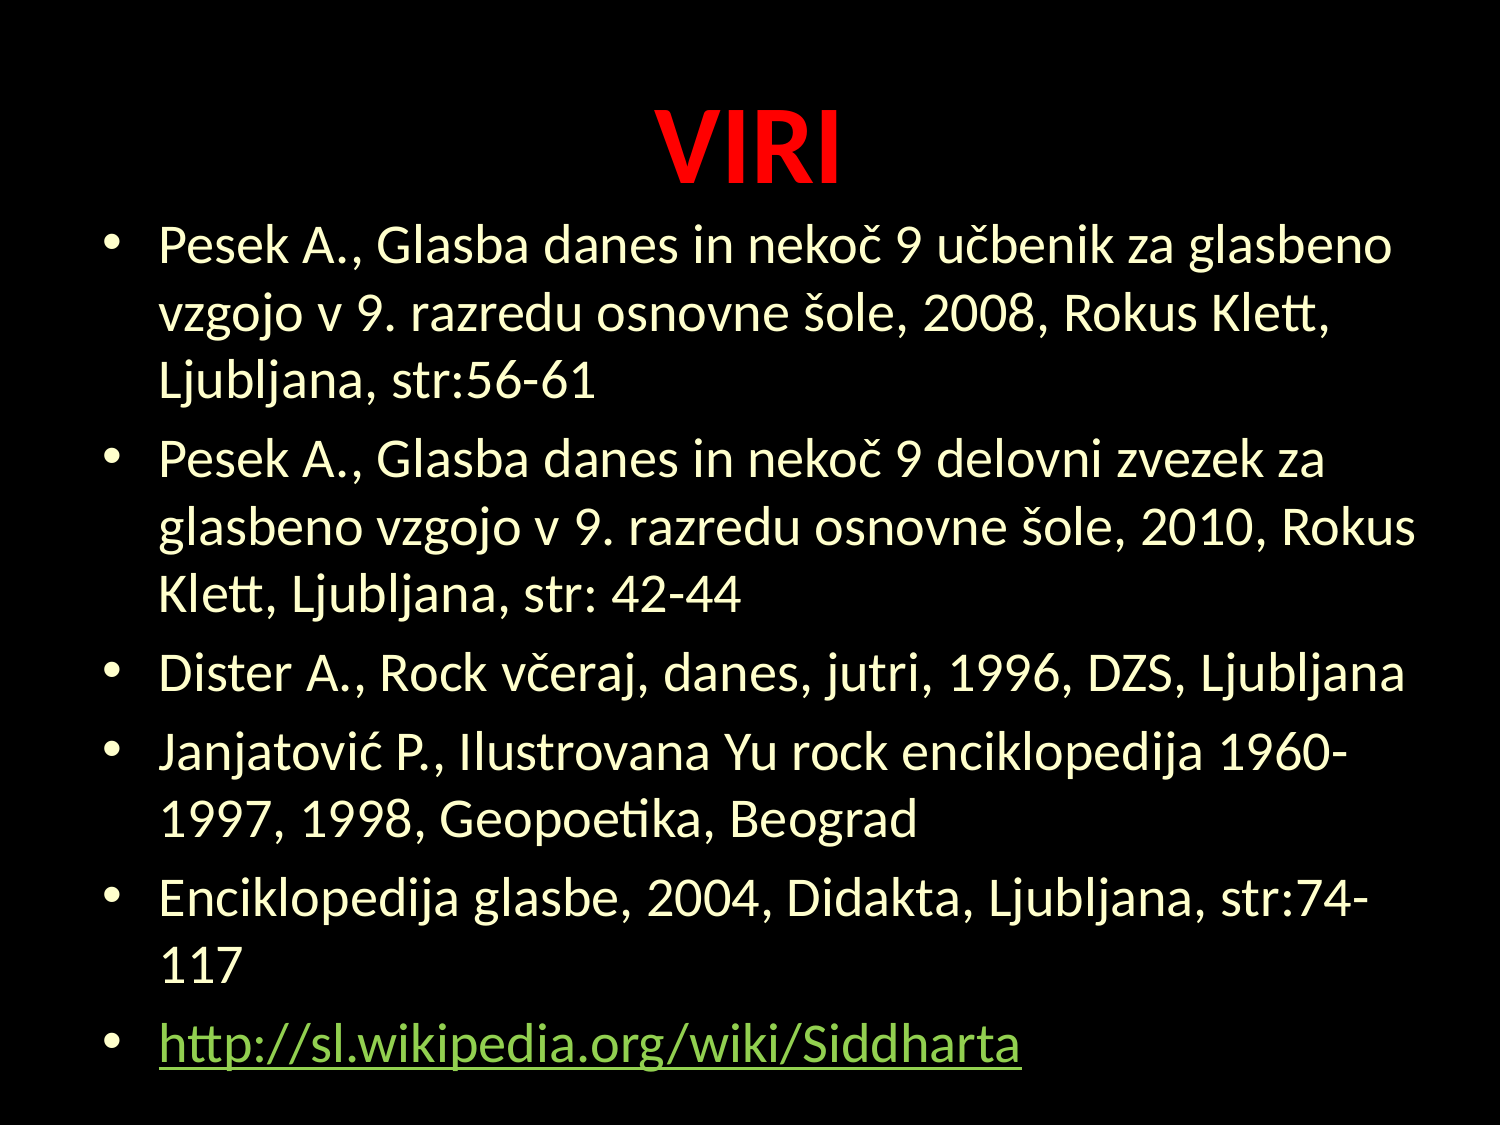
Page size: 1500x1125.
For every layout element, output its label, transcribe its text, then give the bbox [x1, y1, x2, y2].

list Pesek A., Glasba danes in nekoč 9 učbenik za glasbeno vzgojo v 9. razredu osnovne šole, 2008, Rokus Klett, Ljubljana, str:56-61 Pesek A., Glasba danes in nekoč 9 delovni zvezek za glasbeno vzgojo v 9. razredu osnovne šole, 2010, Rokus Klett, Ljubljana, str: 42-44 Dister A., Rock včeraj, danes, jutri, 1996, DZS, Ljubljana Janjatović P., Ilustrovana Yu rock enciklopedija 1960-1997, 1998, Geopoetika, Beograd Enciklopedija glasbe, 2004, Didakta, Ljubljana, str:74-117 http://sl.wikipedia.org/wiki/Siddharta [87, 200, 1438, 1088]
title VIRI [75, 45, 1425, 233]
